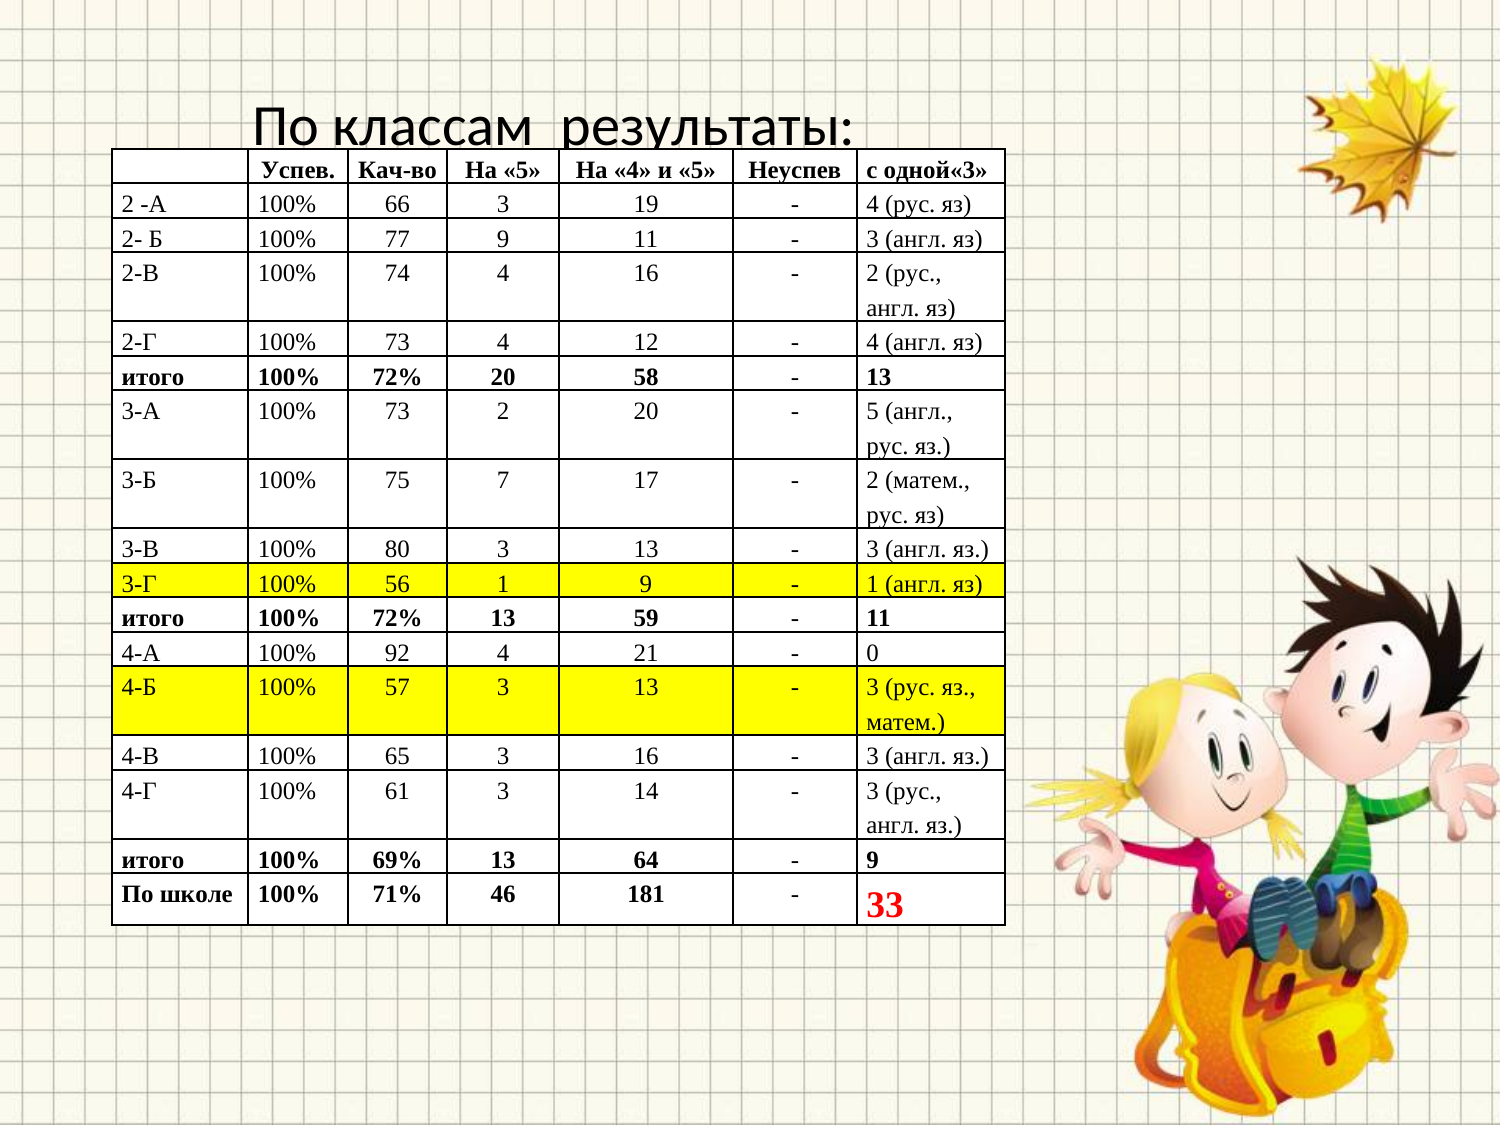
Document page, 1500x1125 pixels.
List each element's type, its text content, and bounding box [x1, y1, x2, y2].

text_box 80 [349, 529, 446, 562]
text_box 9 [448, 219, 558, 251]
text_box 13 [858, 357, 1004, 389]
text_box 2 [448, 391, 558, 458]
text_box 61 [349, 771, 446, 838]
text_box 100% [249, 322, 347, 355]
text_box 16 [560, 736, 732, 769]
text_box 100% [249, 667, 347, 734]
text_box - [734, 771, 856, 838]
text_box 100% [249, 874, 347, 924]
text_box 12 [560, 322, 732, 355]
text_box 16 [560, 253, 732, 320]
title По классам результаты: [75, 101, 1034, 233]
text_box 46 [448, 874, 558, 924]
text_box 66 [349, 184, 446, 217]
text_box - [734, 391, 856, 458]
text_box 4 (англ. яз) [858, 322, 1004, 355]
text_box - [734, 219, 856, 251]
text_box Успев. [249, 150, 347, 182]
text_box 3-Б [113, 460, 247, 527]
text_box 100% [249, 529, 347, 562]
text_box 0 [858, 633, 1004, 665]
text_box 3 (англ. яз.) [858, 529, 1004, 562]
text_box 59 [560, 598, 732, 631]
text_box 2 (матем., рус. яз) [858, 460, 1004, 527]
text_box 3 (англ. яз.) [858, 736, 1004, 769]
text_box 73 [349, 391, 446, 458]
text_box - [734, 460, 856, 527]
text_box 100% [249, 633, 347, 665]
text_box 7 [448, 460, 558, 527]
text_box 3 (рус., англ. яз.) [858, 771, 1004, 838]
text_box - [734, 357, 856, 389]
text_box 11 [560, 219, 732, 251]
text_box 100% [249, 184, 347, 217]
text_box 9 [858, 840, 1004, 872]
text_box 4 [448, 253, 558, 320]
text_box 77 [349, 219, 446, 251]
text_box - [734, 667, 856, 734]
text_box 100% [249, 460, 347, 527]
text_box 3 [448, 736, 558, 769]
text_box 3-В [113, 529, 247, 562]
text_box итого [113, 357, 247, 389]
text_box 181 [560, 874, 732, 924]
text_box 100% [249, 391, 347, 458]
text_box - [734, 874, 856, 924]
text_box 65 [349, 736, 446, 769]
text_box 4-А [113, 633, 247, 665]
text_box Кач-во [349, 150, 446, 182]
text_box 3 (рус. яз., матем.) [858, 667, 1004, 734]
text_box На «4» и «5» [560, 150, 732, 182]
text_box 73 [349, 322, 446, 355]
text_box 100% [249, 219, 347, 251]
text_box 92 [349, 633, 446, 665]
text_box 71% [349, 874, 446, 924]
text_box [113, 150, 247, 182]
text_box 4 [448, 633, 558, 665]
text_box 3 [448, 184, 558, 217]
text_box 3 [448, 667, 558, 734]
text_box 75 [349, 460, 446, 527]
text_box 72% [349, 598, 446, 631]
text_box - [734, 633, 856, 665]
text_box 64 [560, 840, 732, 872]
text_box 69% [349, 840, 446, 872]
text_box - [734, 598, 856, 631]
text_box 3-А [113, 391, 247, 458]
text_box 1 [448, 564, 558, 596]
text_box 72% [349, 357, 446, 389]
text_box 20 [560, 391, 732, 458]
text_box 100% [249, 771, 347, 838]
text_box 3 [448, 771, 558, 838]
text_box - [734, 529, 856, 562]
text_box 100% [249, 357, 347, 389]
text_box 100% [249, 840, 347, 872]
text_box - [734, 840, 856, 872]
text_box 11 [858, 598, 1004, 631]
text_box 100% [249, 253, 347, 320]
text_box 2-В [113, 253, 247, 320]
text_box 3 (англ. яз) [858, 219, 1004, 251]
text_box 21 [560, 633, 732, 665]
text_box 33 [858, 874, 1004, 924]
text_box 13 [448, 840, 558, 872]
text_box 4-В [113, 736, 247, 769]
text_box итого [113, 840, 247, 872]
text_box 13 [560, 667, 732, 734]
text_box 17 [560, 460, 732, 527]
text_box 4 (рус. яз) [858, 184, 1004, 217]
text_box 5 (англ., рус. яз.) [858, 391, 1004, 458]
text_box - [734, 736, 856, 769]
text_box 2- Б [113, 219, 247, 251]
text_box 4 [448, 322, 558, 355]
text_box 100% [249, 598, 347, 631]
text_box 2 (рус., англ. яз) [858, 253, 1004, 320]
text_box 13 [448, 598, 558, 631]
text_box 2 -А [113, 184, 247, 217]
text_box - [734, 253, 856, 320]
text_box - [734, 322, 856, 355]
text_box Неуспев [734, 150, 856, 182]
text_box 57 [349, 667, 446, 734]
text_box 74 [349, 253, 446, 320]
text_box 3-Г [113, 564, 247, 596]
text_box 100% [249, 564, 347, 596]
text_box 3 [448, 529, 558, 562]
text_box 1 (англ. яз) [858, 564, 1004, 596]
text_box 56 [349, 564, 446, 596]
text_box 19 [560, 184, 732, 217]
text_box - [734, 564, 856, 596]
text_box 9 [560, 564, 732, 596]
text_box итого [113, 598, 247, 631]
text_box На «5» [448, 150, 558, 182]
text_box 2-Г [113, 322, 247, 355]
text_box 100% [249, 736, 347, 769]
text_box 4-Б [113, 667, 247, 734]
text_box 20 [448, 357, 558, 389]
text_box - [734, 184, 856, 217]
text_box 13 [560, 529, 732, 562]
text_box 58 [560, 357, 732, 389]
picture [0, 0, 1500, 1125]
text_box По школе [113, 874, 247, 924]
text_box 14 [560, 771, 732, 838]
text_box с одной«3» [858, 150, 1004, 182]
text_box 4-Г [113, 771, 247, 838]
